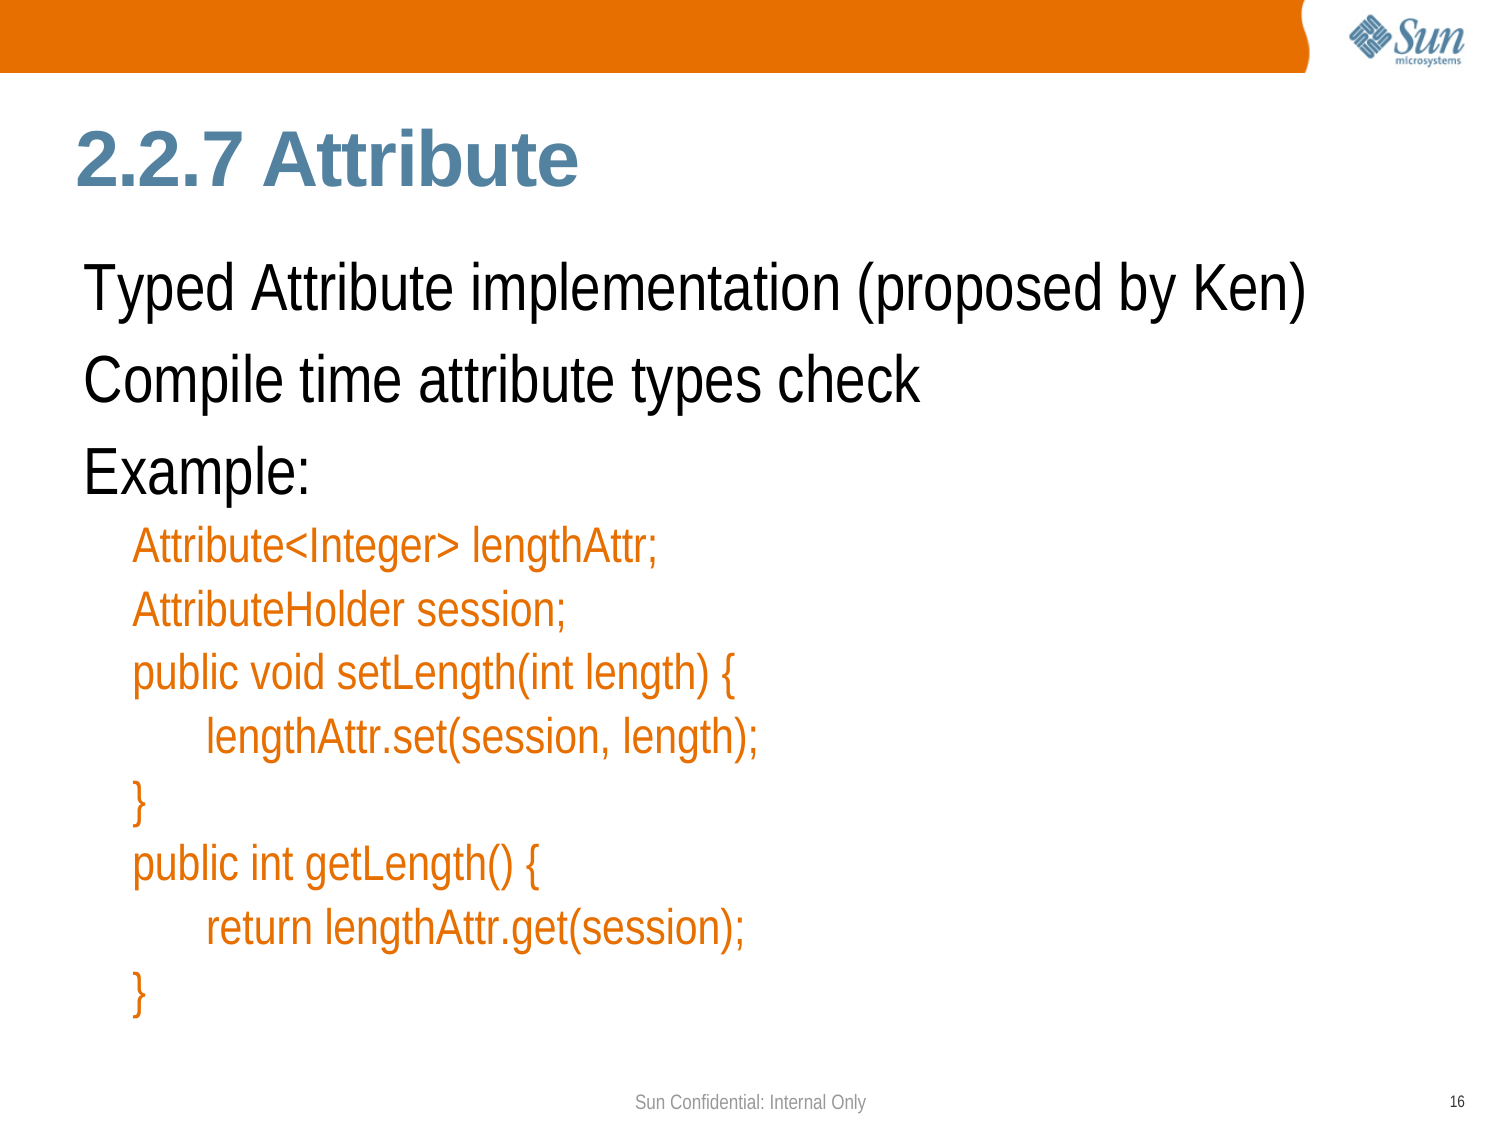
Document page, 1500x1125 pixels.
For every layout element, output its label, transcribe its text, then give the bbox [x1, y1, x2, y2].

title 2.2.7 Attribute [75, 123, 1437, 227]
text_box Attribute<Integer> lengthAttr; AttributeHolder session; public void setLength(int length) { lengthAttr.set(session, length); } public int getLength() { return lengthAttr.get(session); } [132, 523, 1400, 1027]
picture [0, 0, 1500, 73]
list Typed Attribute implementation (proposed by Ken) Compile time attribute types check Example: [64, 258, 1401, 1029]
